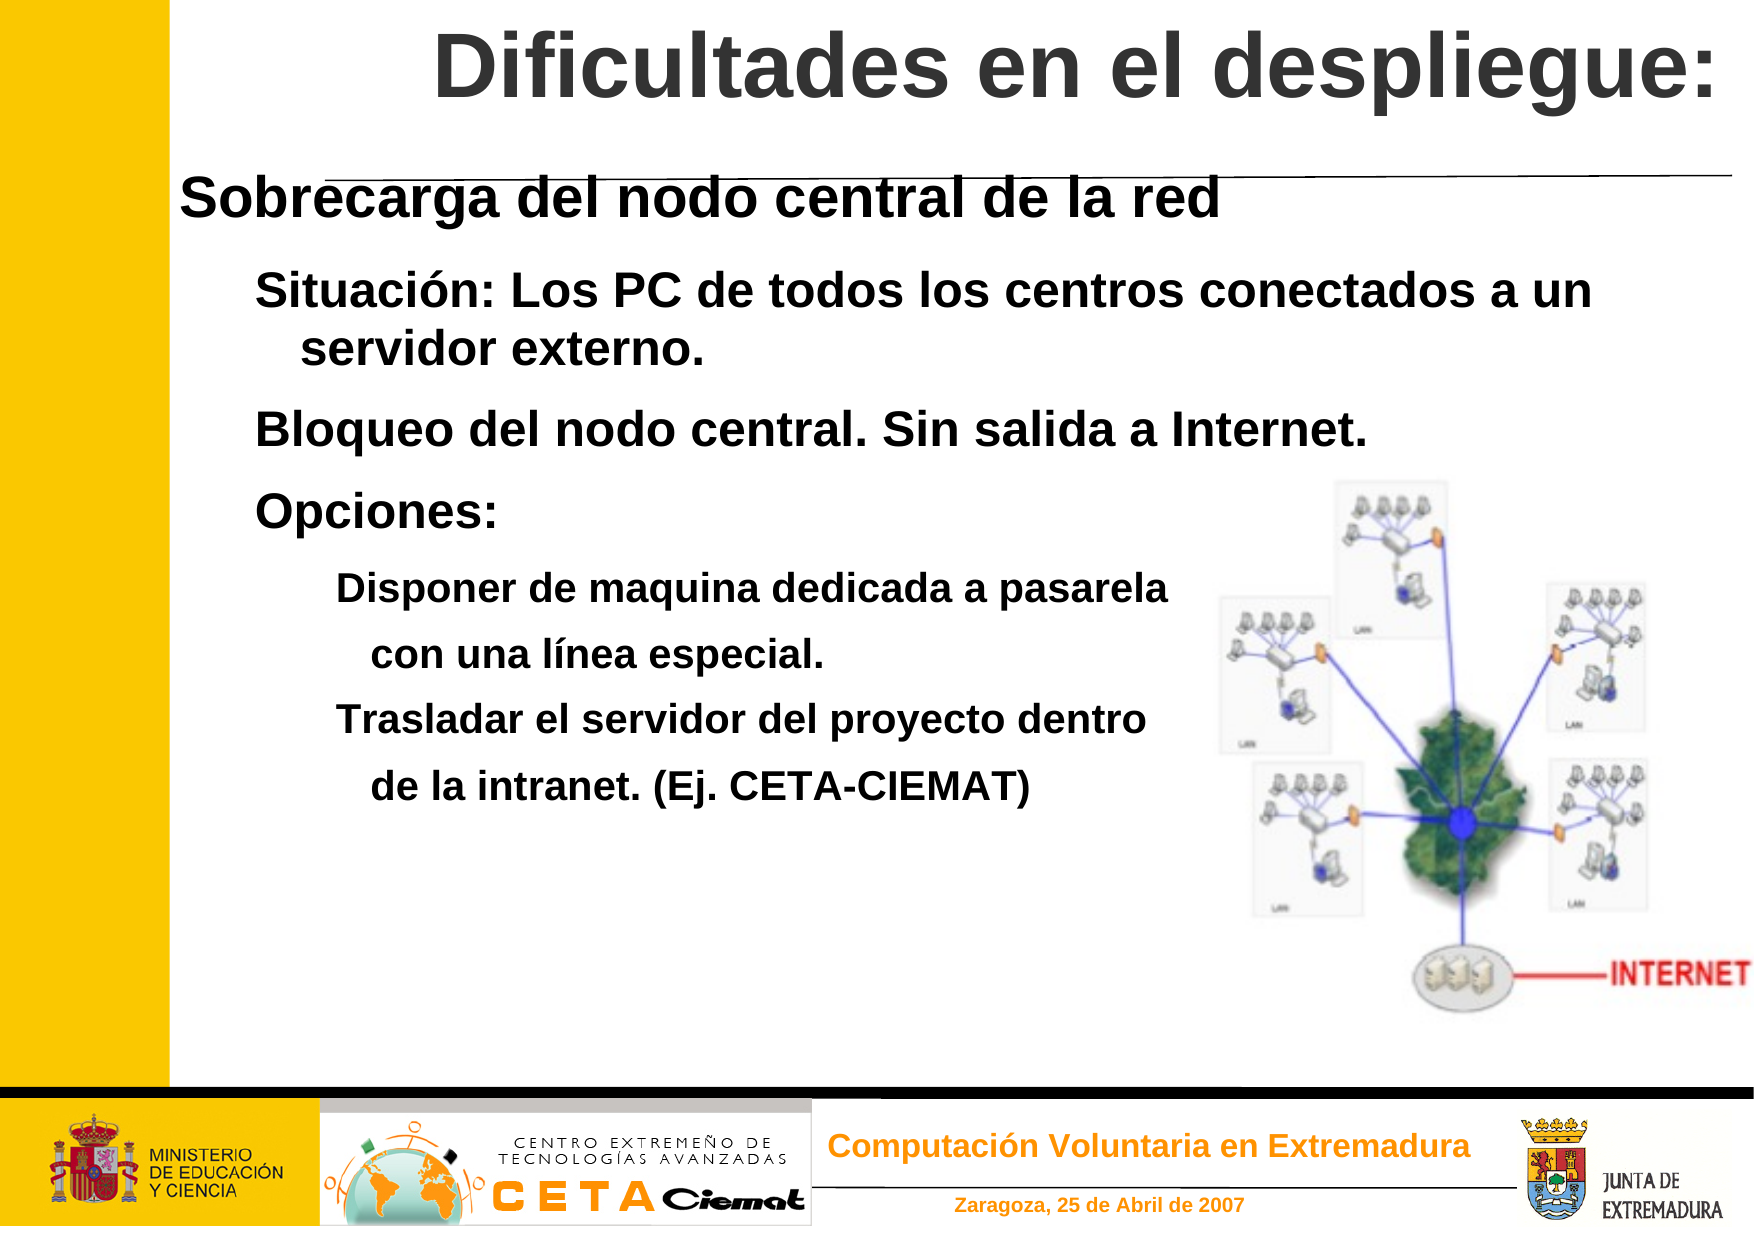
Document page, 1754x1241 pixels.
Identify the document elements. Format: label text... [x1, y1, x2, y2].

picture [1517, 1109, 1732, 1227]
picture [0, 1098, 812, 1226]
text_box Sobrecarga del nodo central de la red Situación: Los PC de todos los centros conectados a un servidor externo. Bloqueo del nodo central. Sin salida a Internet. Opciones: Disponer de maquina dedicada a pasarela con una línea especial. Trasladar el servidor del proyecto dentro de la intranet. (Ej. CETA-CIEMAT) [162, 162, 1721, 809]
title Dificultades en el despliegue: [146, 6, 1722, 121]
picture [1212, 474, 1754, 1026]
